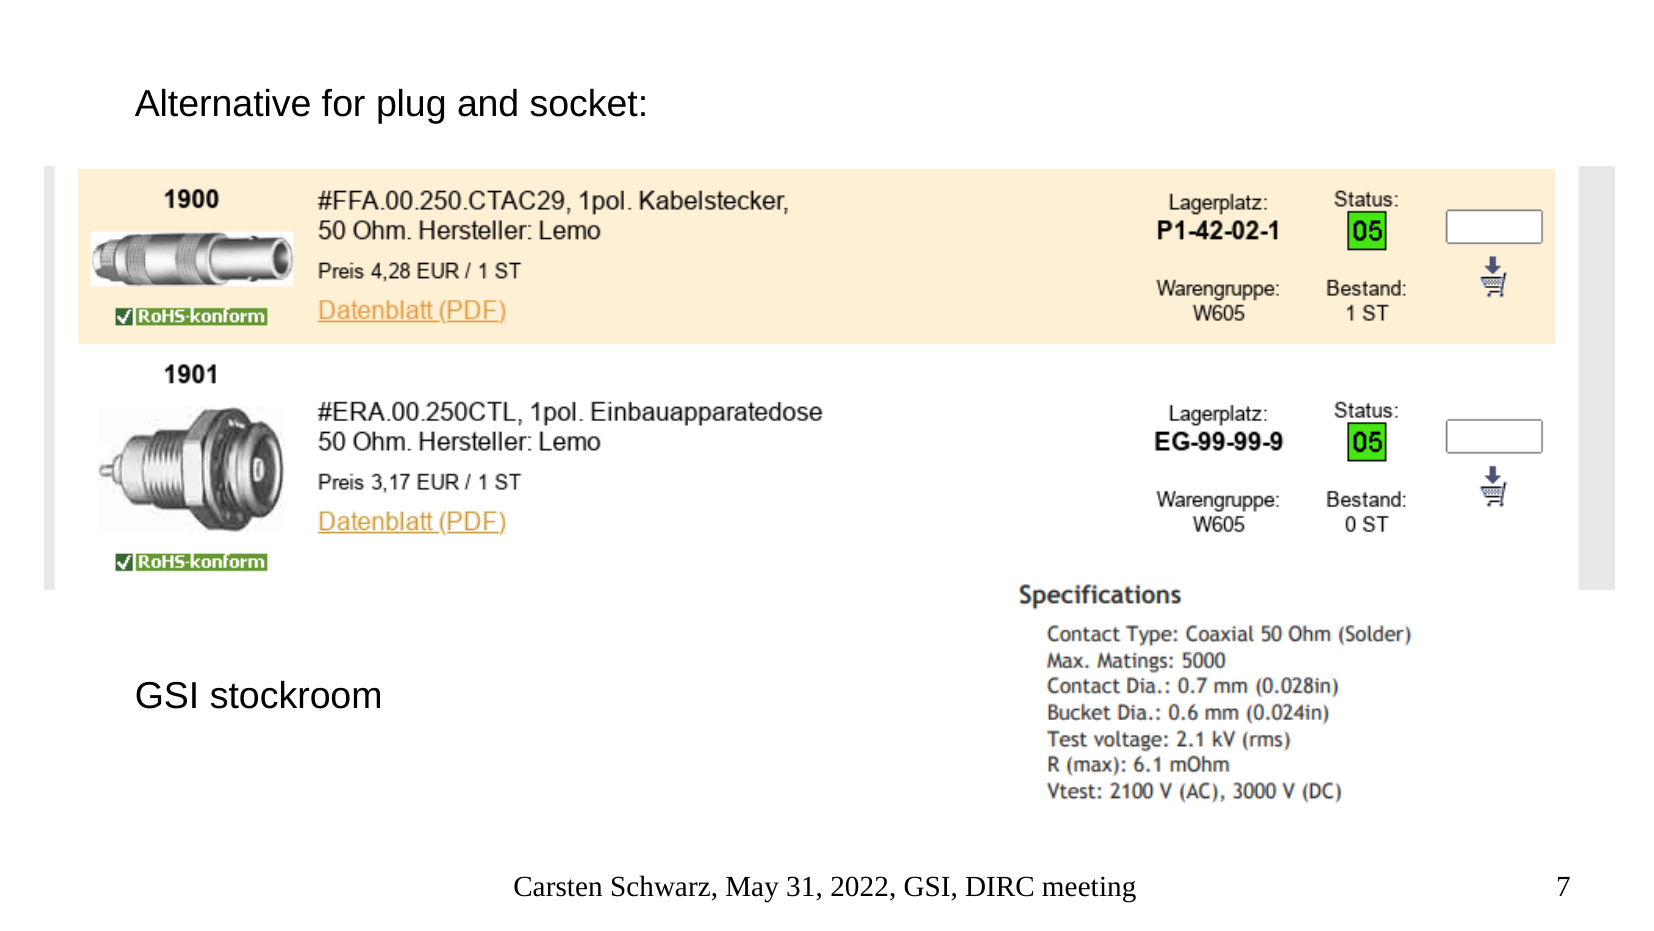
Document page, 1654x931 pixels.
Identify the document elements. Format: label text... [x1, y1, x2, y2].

picture [44, 166, 1615, 852]
text_box GSI stockroom [120, 667, 398, 767]
text_box Alternative for plug and socket: [120, 75, 664, 166]
